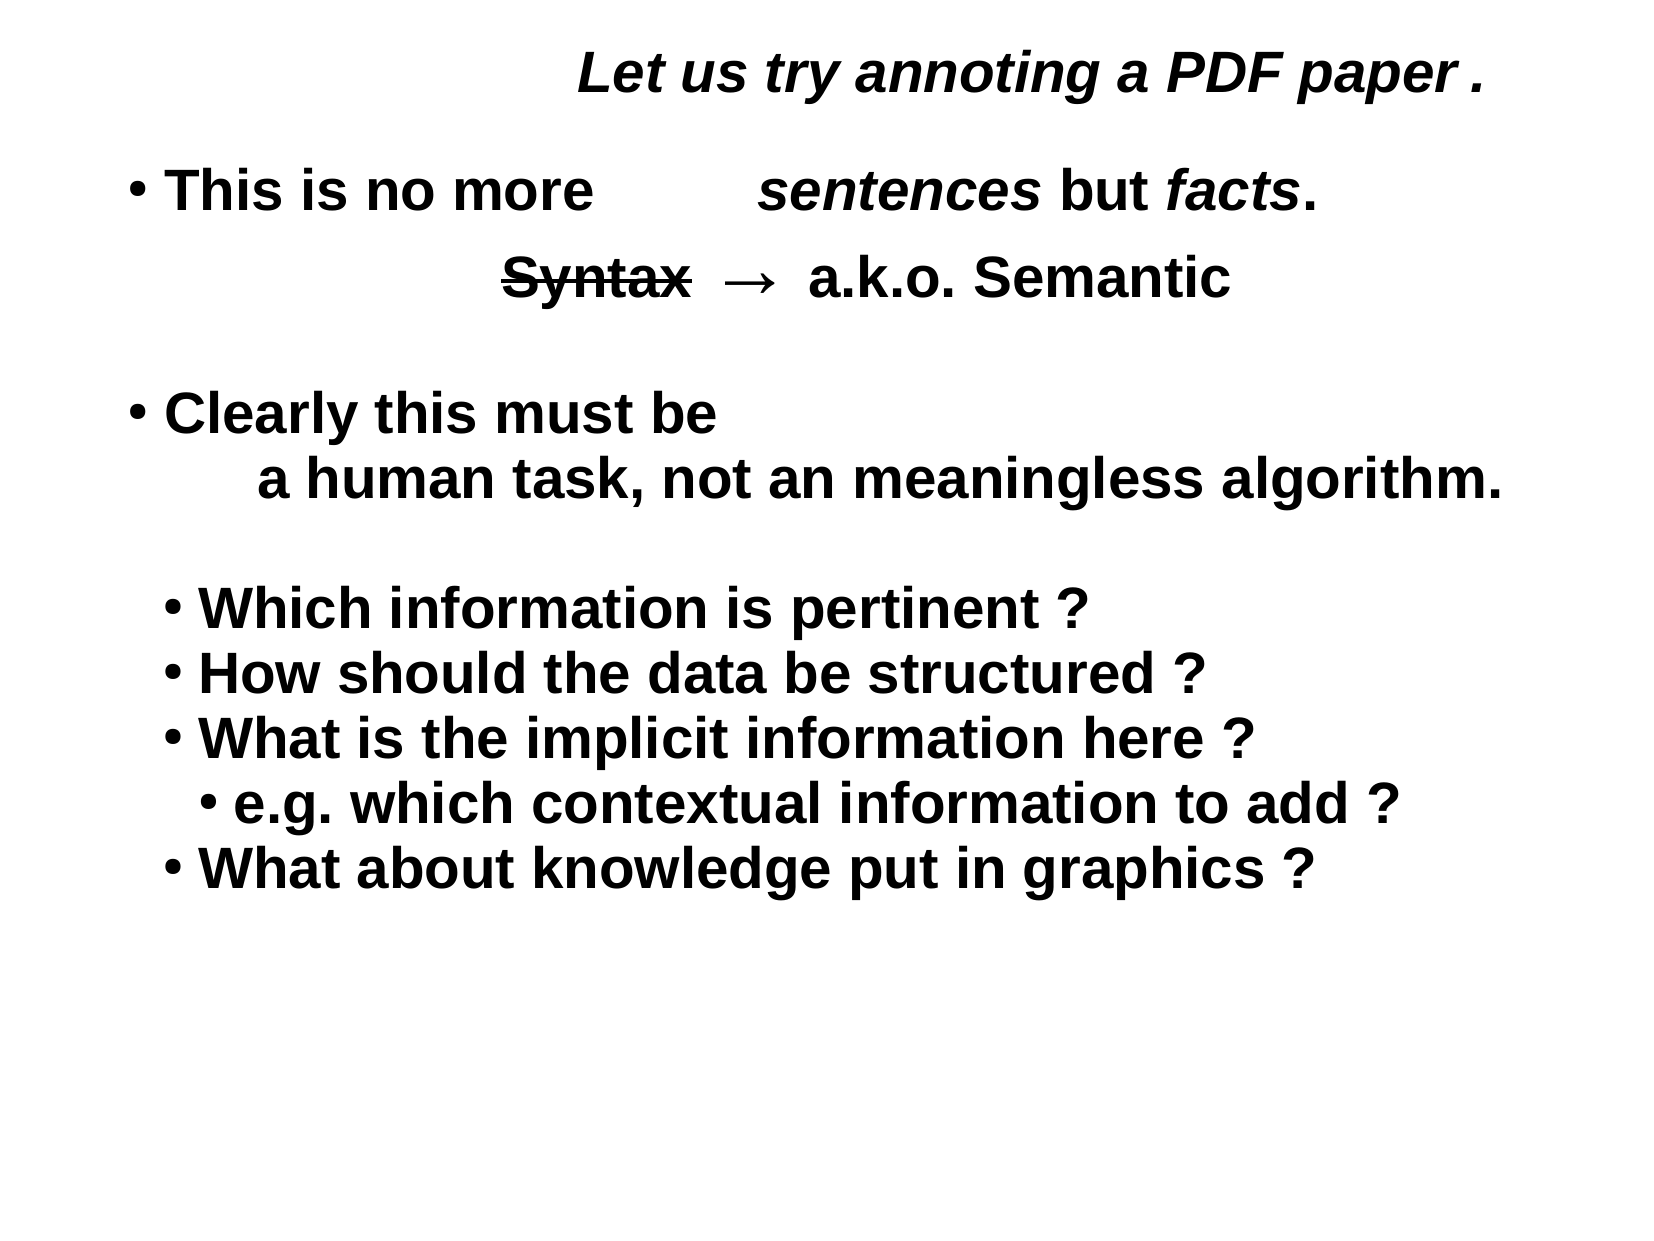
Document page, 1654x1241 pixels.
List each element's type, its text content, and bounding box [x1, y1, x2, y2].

text_box This is no more sentences but facts. Syntax → a.k.o. Semantic Clearly this must be a human task, not an meaningless algorithm. Which information is pertinent ? How should the data be structured ? What is the implicit information here ? e.g. which contextual information to add ? What about knowledge put in graphics ? [112, 150, 1576, 909]
text_box Let us try annoting a PDF paper . [562, 32, 1613, 113]
